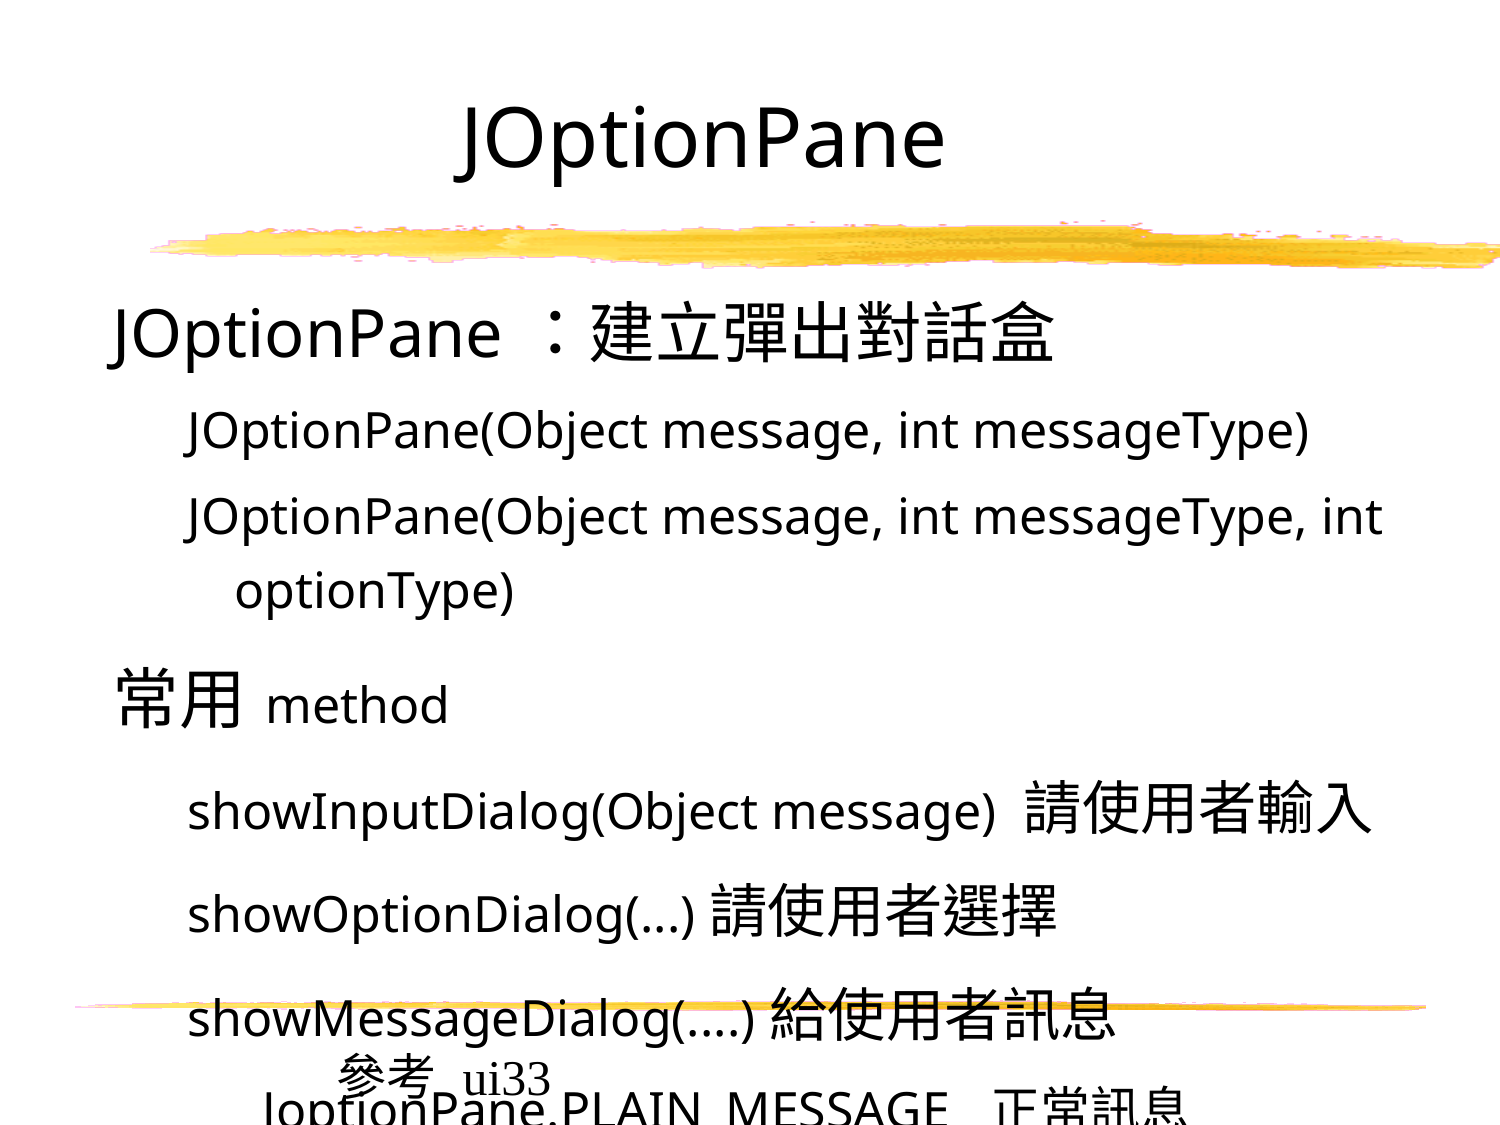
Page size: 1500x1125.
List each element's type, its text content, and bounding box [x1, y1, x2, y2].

text_box 參考 ui33 [336, 1036, 606, 1100]
list JOptionPane：建立彈出對話盒 JOptionPane(Object message, int messageType) JOptionPane(Object message, int messageType, int optionType) 常用method showInputDialog(Object message) 請使用者輸入 showOptionDialog(...)請使用者選擇 showMessageDialog(....)給使用者訊息 JoptionPane.PLAIN_MESSAGE 正常訊息 JoptionPane.ERROR_MESSAGE 錯誤訊息 JoptionPane.QUESTION_MESSAGE 問題訊息 [112, 272, 1427, 1039]
picture [150, 215, 1500, 279]
title JOptionPane [66, 35, 1342, 225]
picture [75, 999, 112, 1013]
